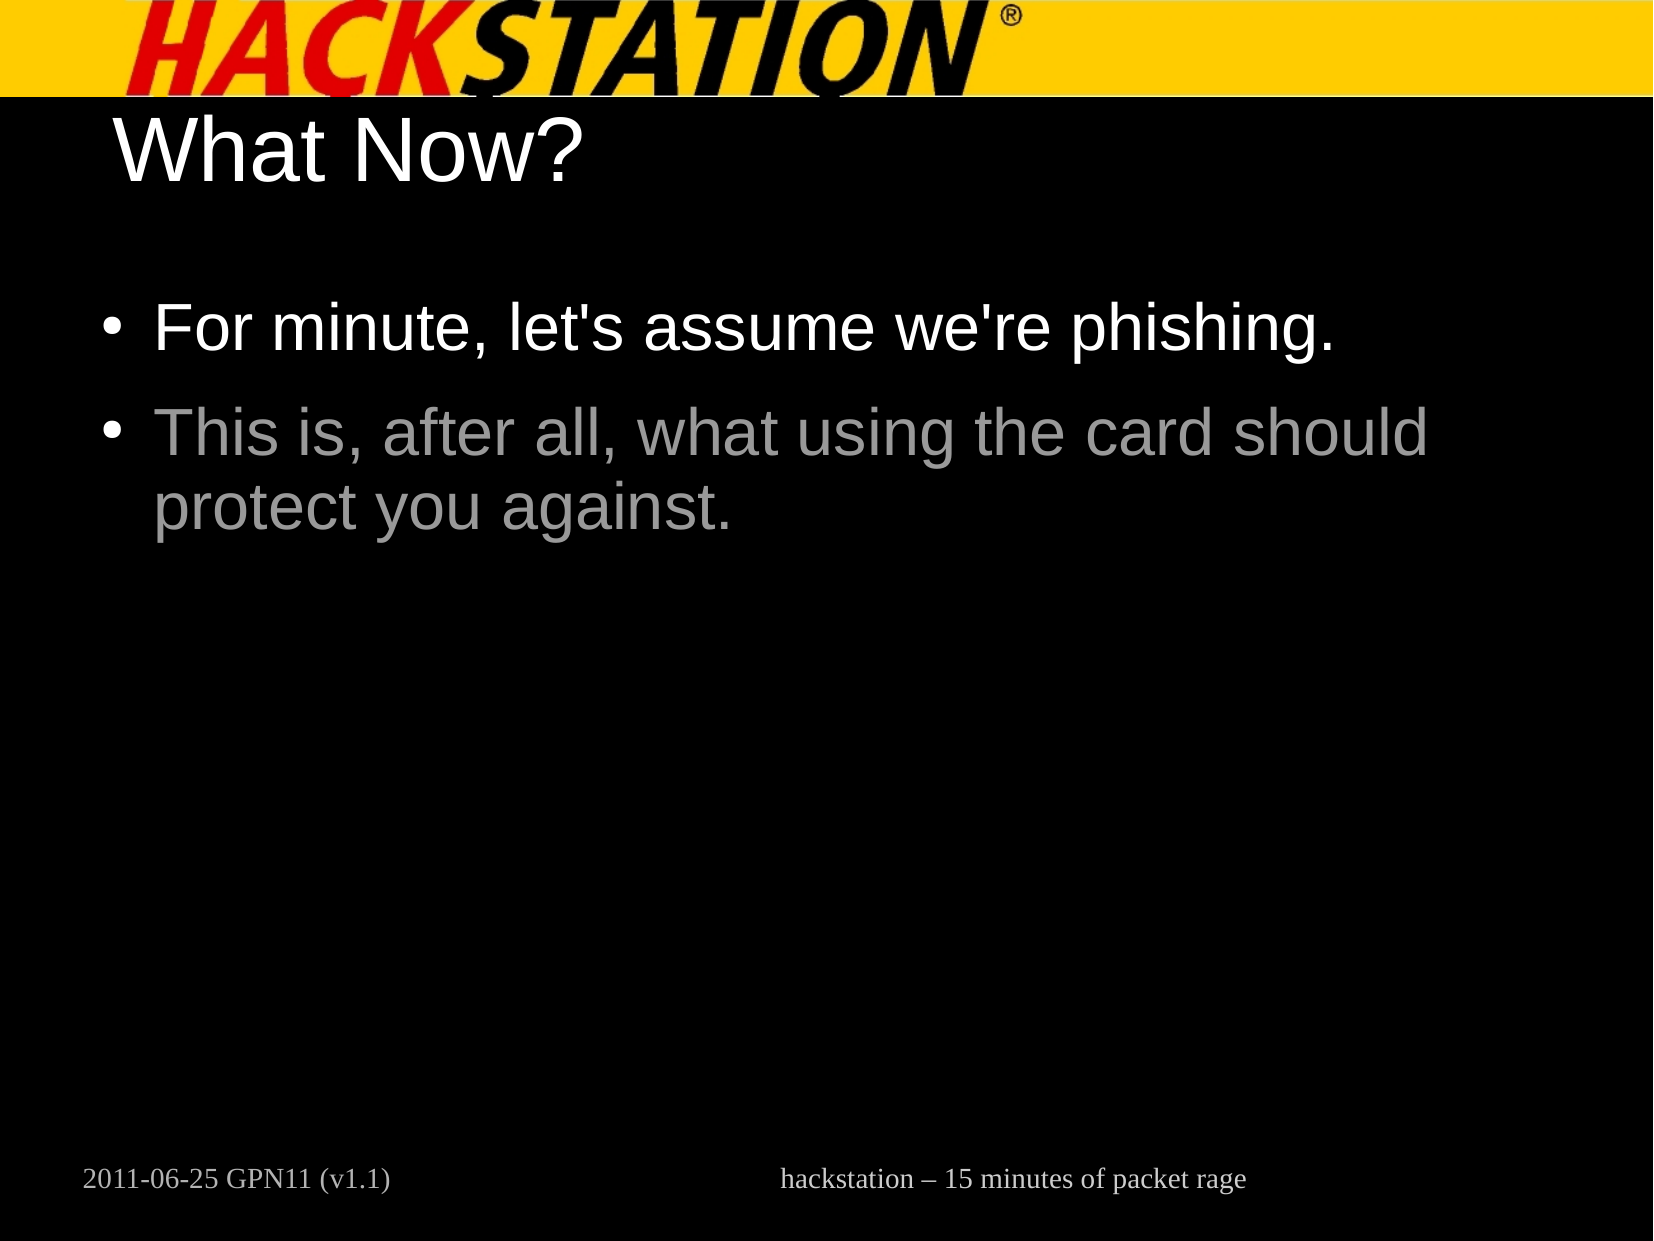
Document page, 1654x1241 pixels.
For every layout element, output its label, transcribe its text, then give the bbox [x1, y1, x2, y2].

title What Now? [112, 75, 1571, 226]
list For minute, let's assume we're phishing. This is, after all, what using the card should protect you against. [82, 290, 1571, 1109]
picture [0, 0, 1653, 97]
